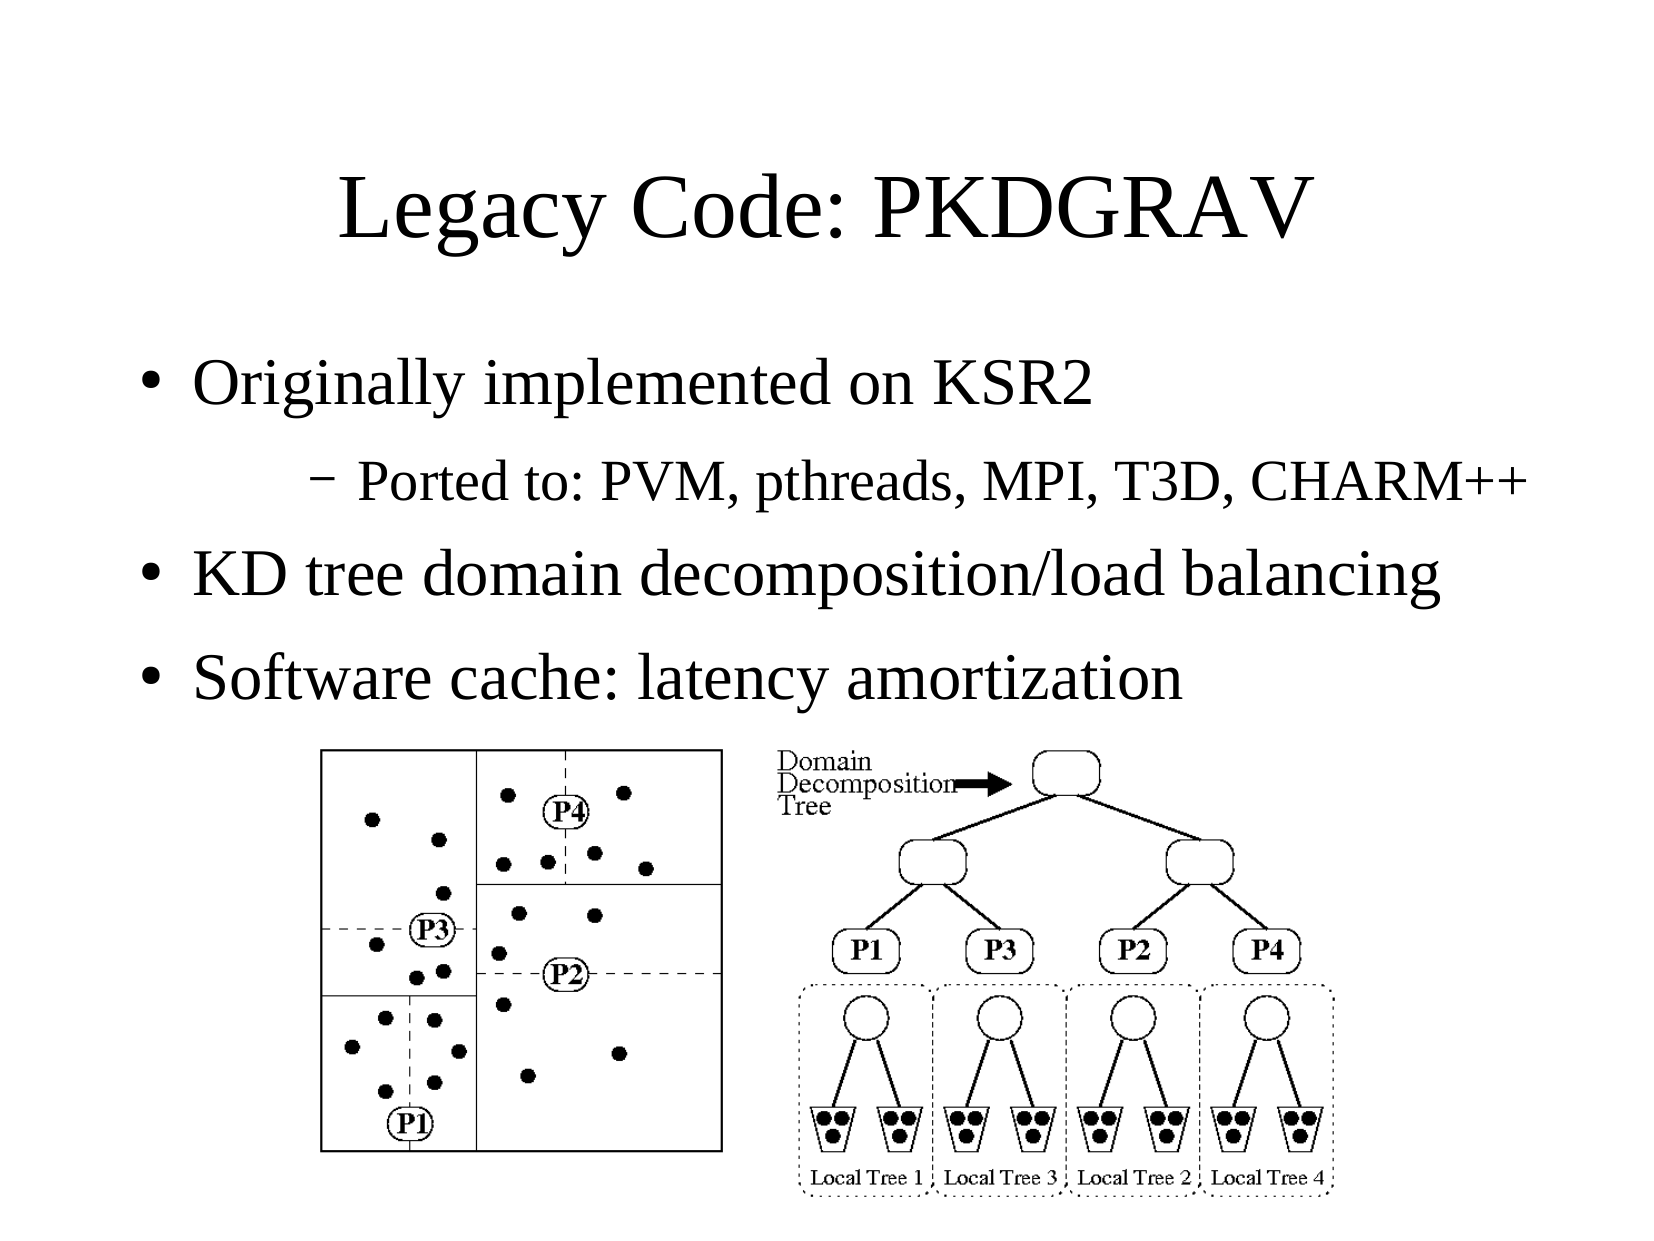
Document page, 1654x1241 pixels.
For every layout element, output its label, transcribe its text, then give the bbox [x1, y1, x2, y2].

picture [318, 747, 1336, 1198]
title Legacy Code: PKDGRAV [121, 110, 1534, 303]
list Originally implemented on KSR2 Ported to: PVM, pthreads, MPI, T3D, CHARM++ KD tree domain decomposition/load balancing Software cache: latency amortization [121, 344, 1534, 1112]
